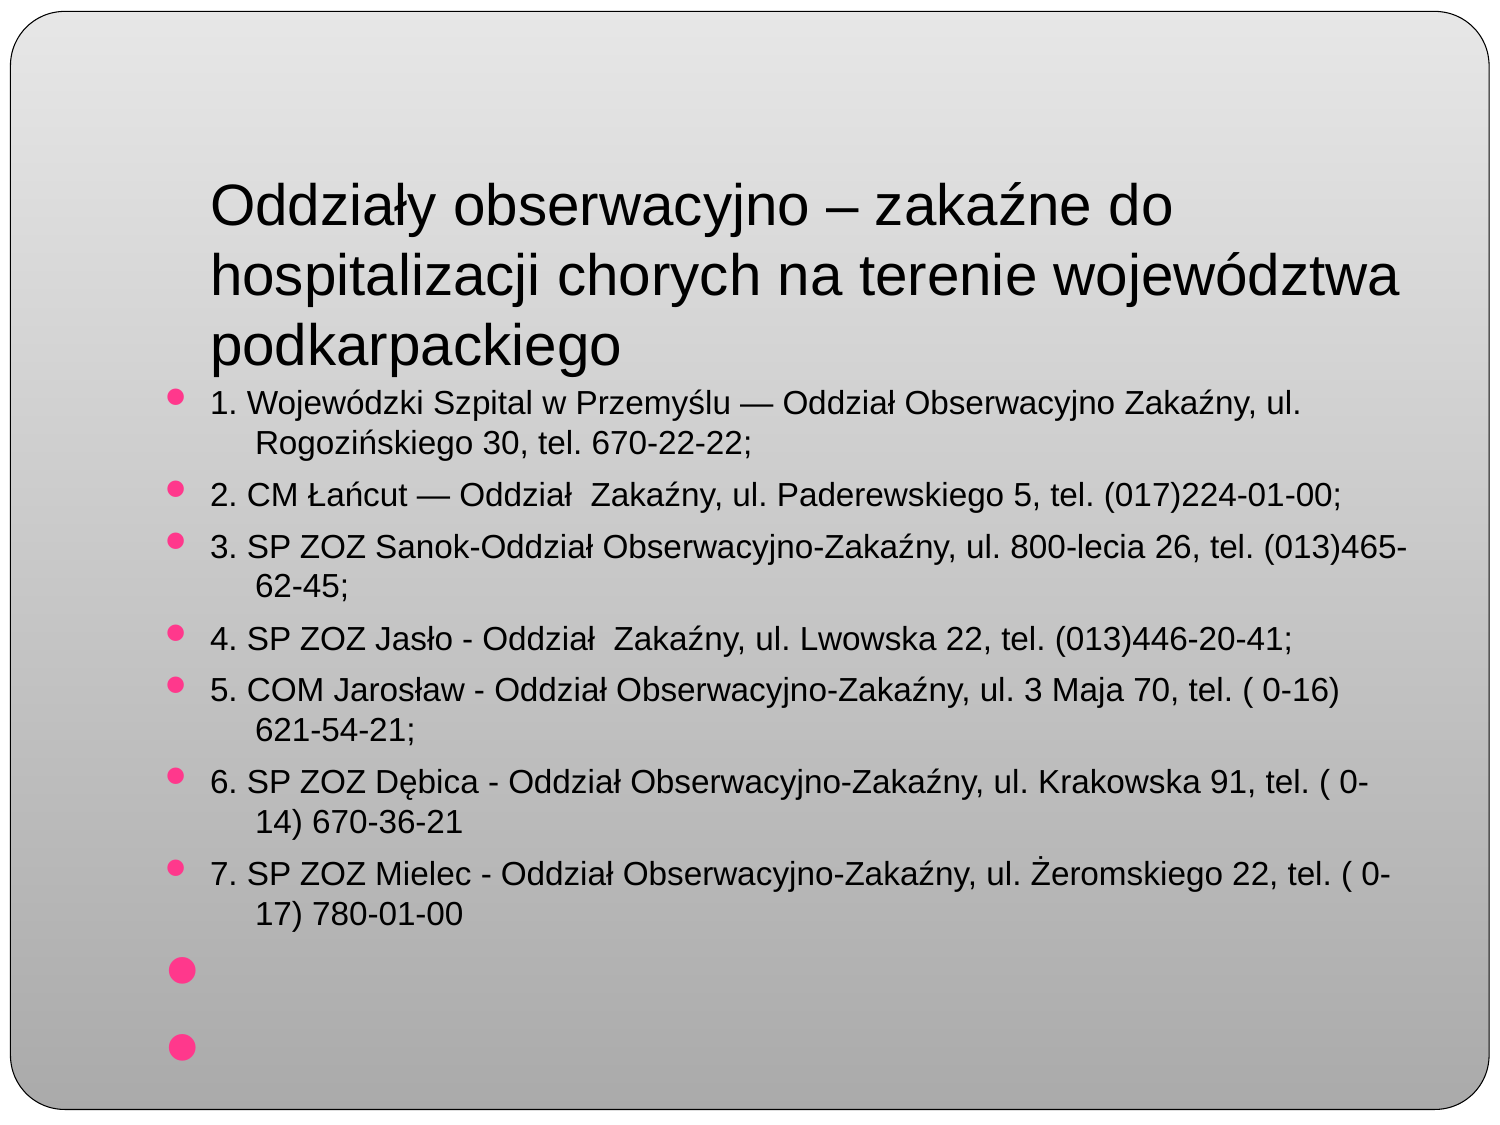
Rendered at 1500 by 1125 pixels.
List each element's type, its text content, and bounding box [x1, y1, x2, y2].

list 1. Wojewódzki Szpital w Przemyślu — Oddział Obserwacyjno Zakaźny, ul. Rogozińskiego 30, tel. 670-22-22; 2. CM Łańcut — Oddział Zakaźny, ul. Paderewskiego 5, tel. (017)224-01-00; 3. SP ZOZ Sanok-Oddział Obserwacyjno-Zakaźny, ul. 800-lecia 26, tel. (013)465-62-45; 4. SP ZOZ Jasło - Oddział Zakaźny, ul. Lwowska 22, tel. (013)446-20-41; 5. COM Jarosław - Oddział Obserwacyjno-Zakaźny, ul. 3 Maja 70, tel. ( 0-16) 621-54-21; 6. SP ZOZ Dębica - Oddział Obserwacyjno-Zakaźny, ul. Krakowska 91, tel. ( 0-14) 670-36-21 7. SP ZOZ Mielec - Oddział Obserwacyjno-Zakaźny, ul. Żeromskiego 22, tel. ( 0-17) 780-01-00 [150, 373, 1426, 988]
title Oddziały obserwacyjno – zakaźne do hospitalizacji chorych na terenie województwa podkarpackiego [150, 0, 1426, 373]
